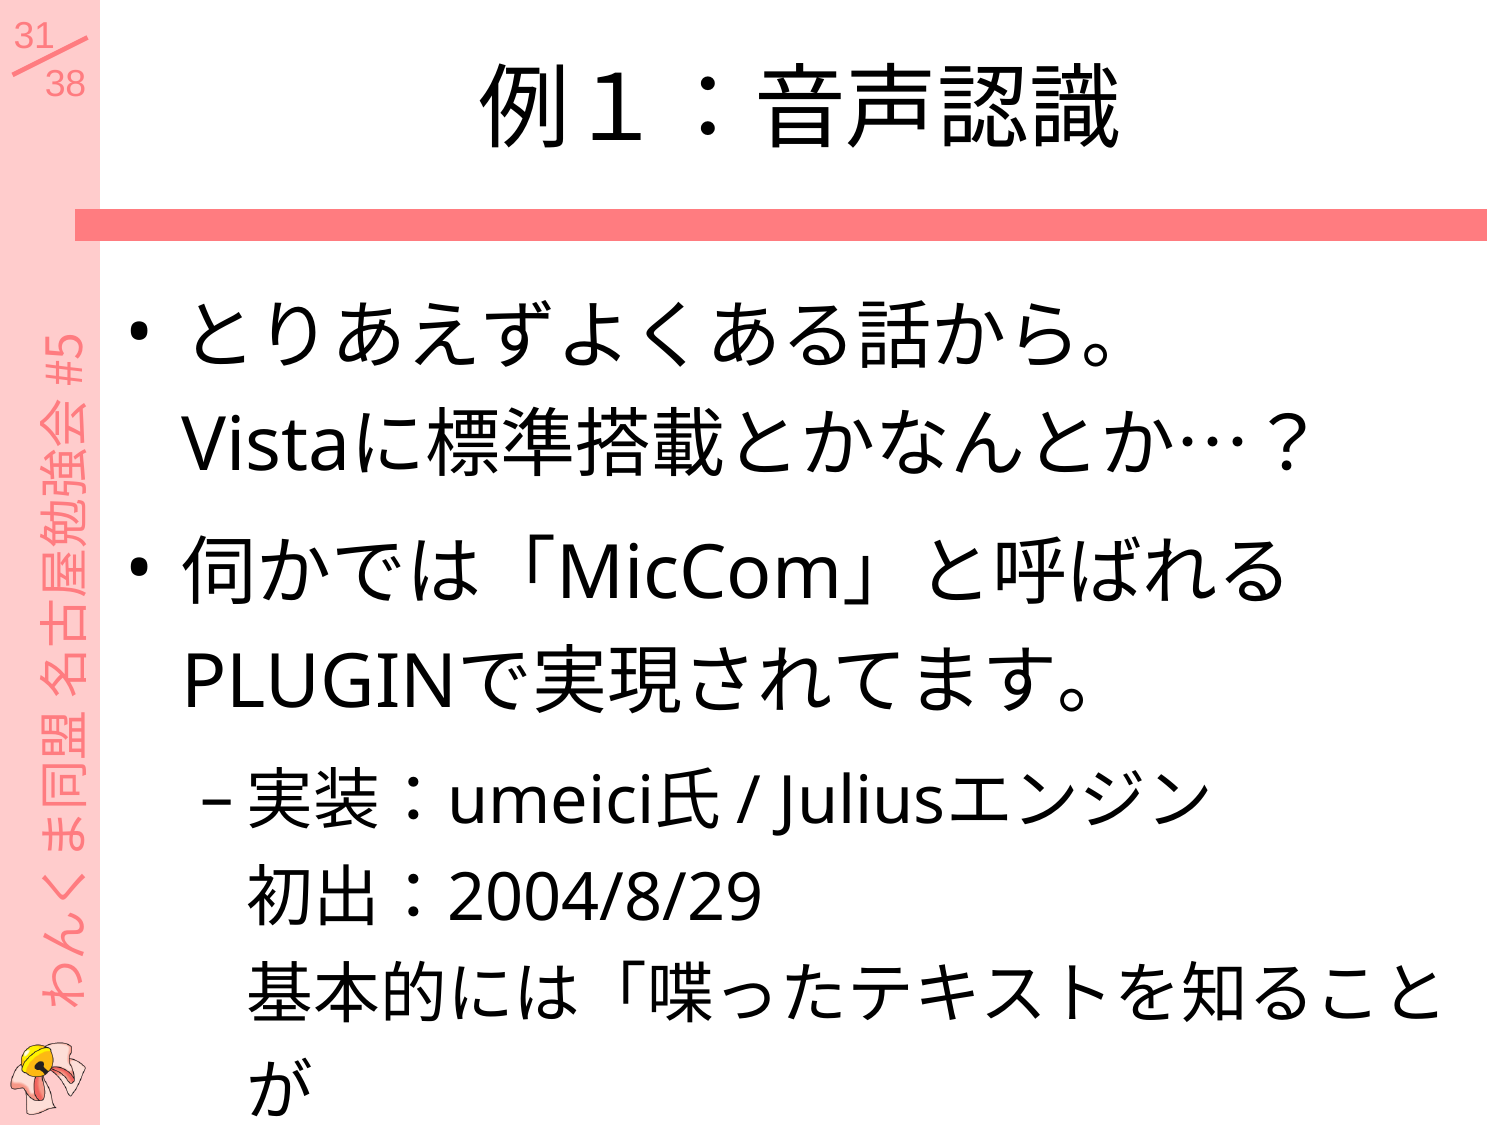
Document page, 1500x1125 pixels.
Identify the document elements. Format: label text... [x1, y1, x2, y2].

title 例１：音声認識 [125, 0, 1476, 218]
picture [10, 1042, 86, 1115]
list とりあえずよくある話から。 Vistaに標準搭載とかなんとか…？ 伺かでは「MicCom」と呼ばれる PLUGINで実現されてます。 実装：umeici氏 / Juliusエンジン 初出：2004/8/29 基本的には「喋ったテキストを知ることが できる」のみの機能。これですぐに操作も 音声でできるわけではない。 [125, 275, 1476, 1101]
